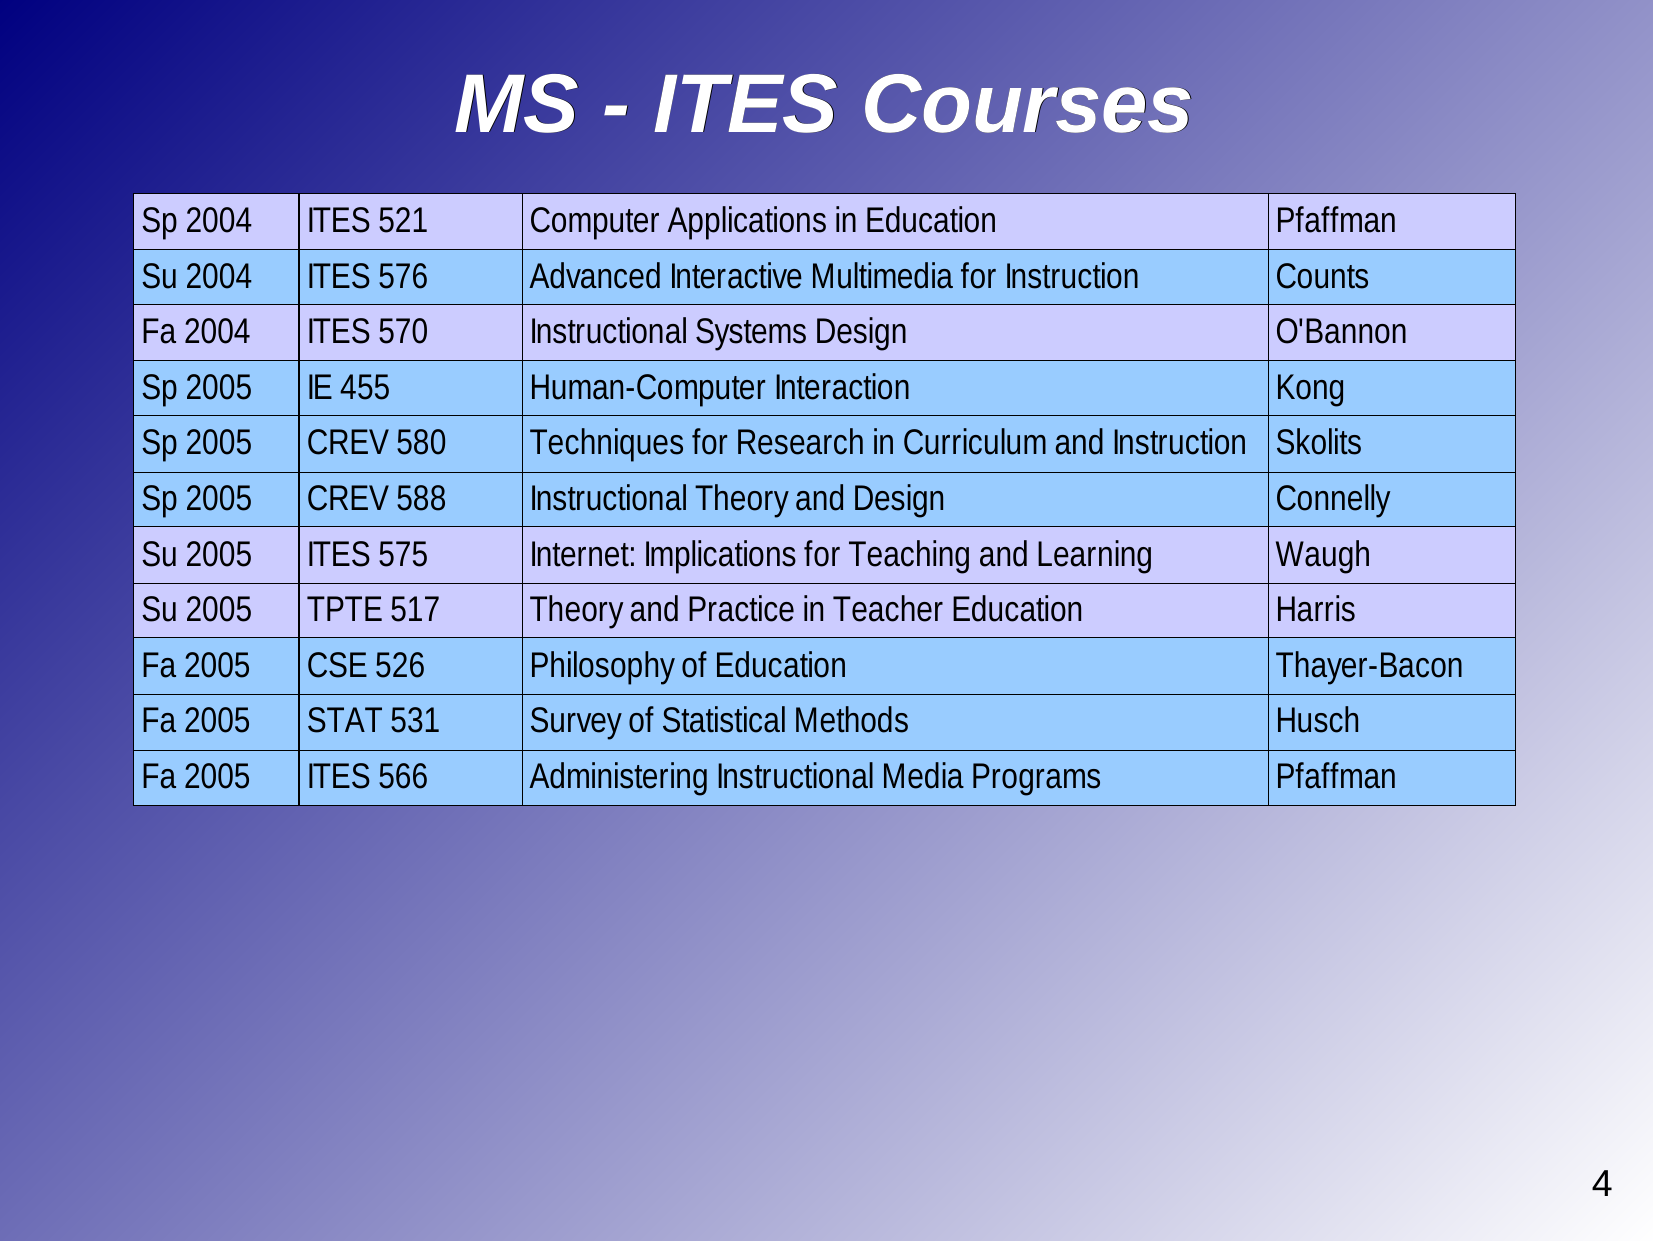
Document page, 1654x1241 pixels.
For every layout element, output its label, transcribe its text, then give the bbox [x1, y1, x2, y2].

title MS - ITES Courses [37, 19, 1612, 188]
chart [131, 191, 1517, 808]
